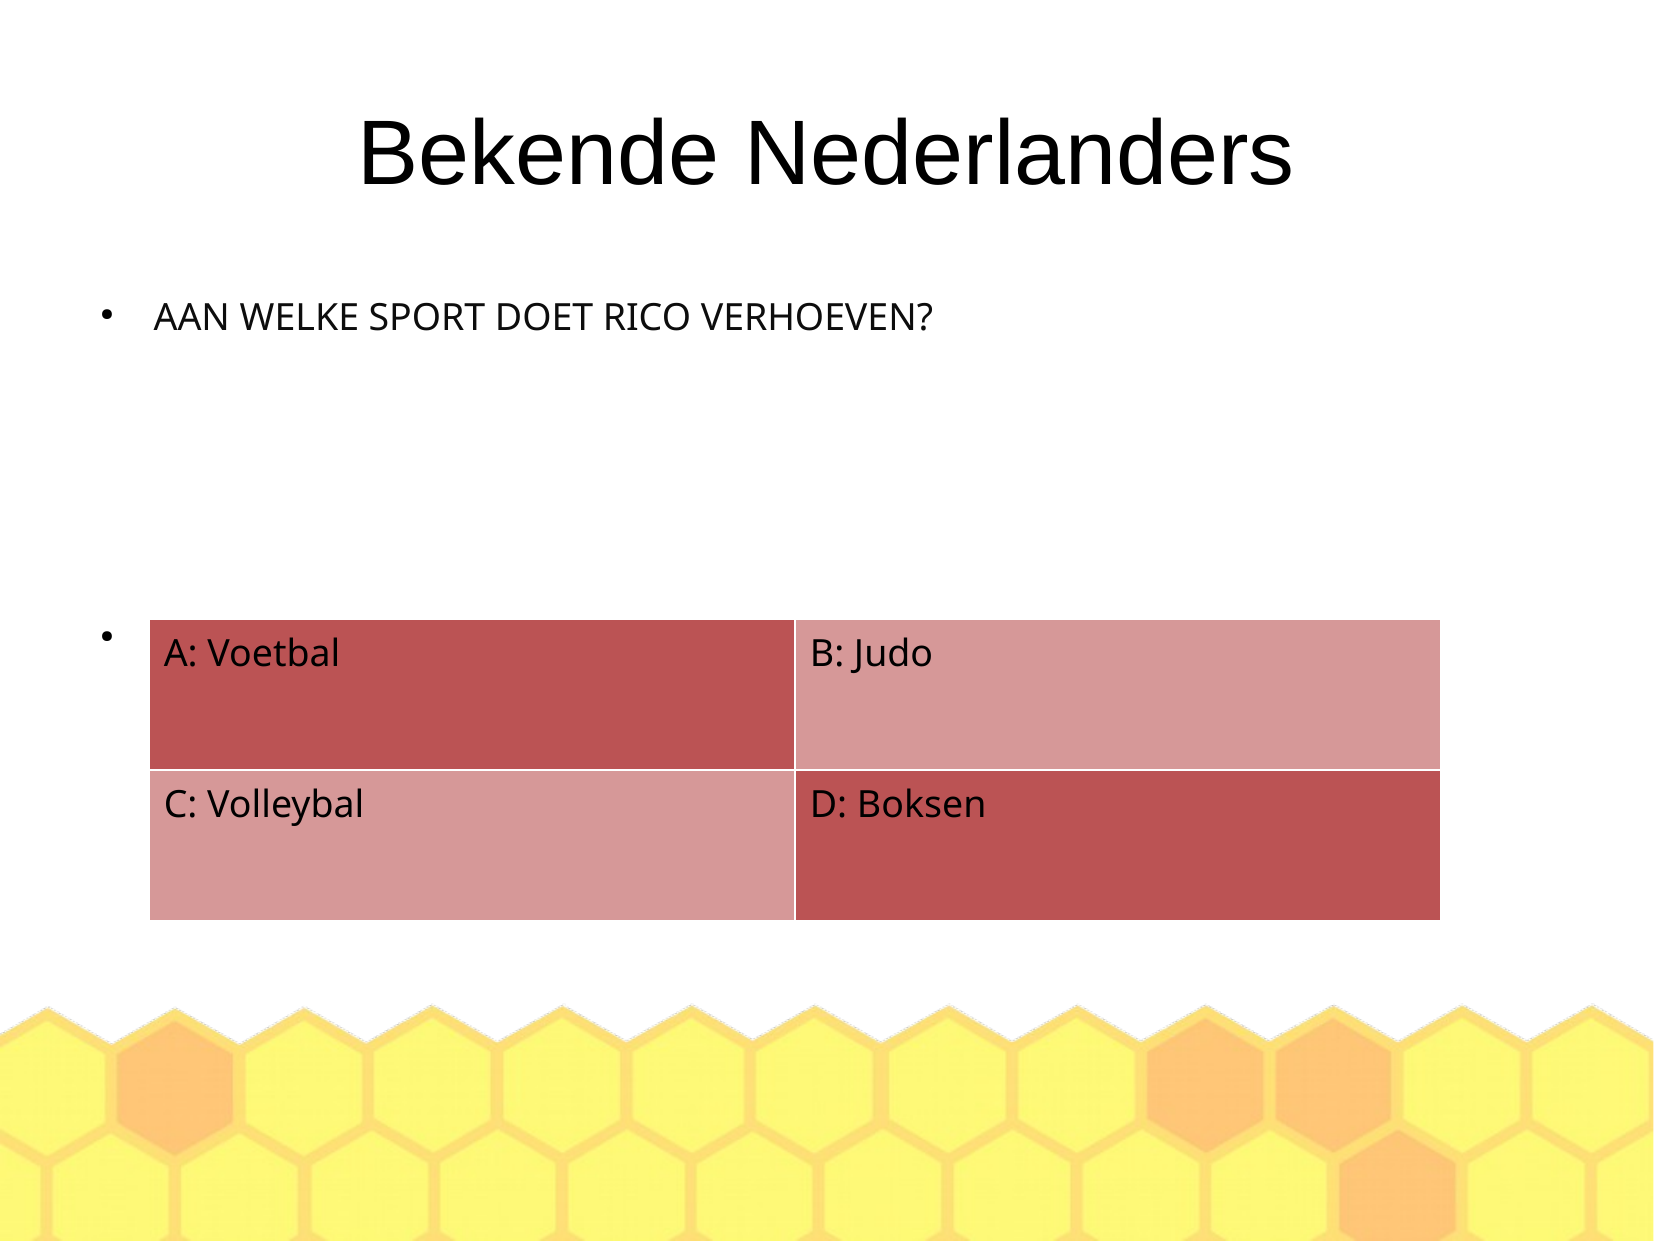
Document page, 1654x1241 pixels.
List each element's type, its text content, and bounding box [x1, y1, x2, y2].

list Aan welke sport doet Rico Verhoeven? [82, 290, 1571, 1010]
table_cell C: Volleybal [150, 771, 794, 920]
picture [0, 1001, 1654, 1241]
table_header A: Voetbal [150, 620, 794, 769]
title Bekende Nederlanders [82, 49, 1571, 257]
table_header B: Judo [796, 620, 1440, 769]
table_cell D: Boksen [796, 771, 1440, 920]
